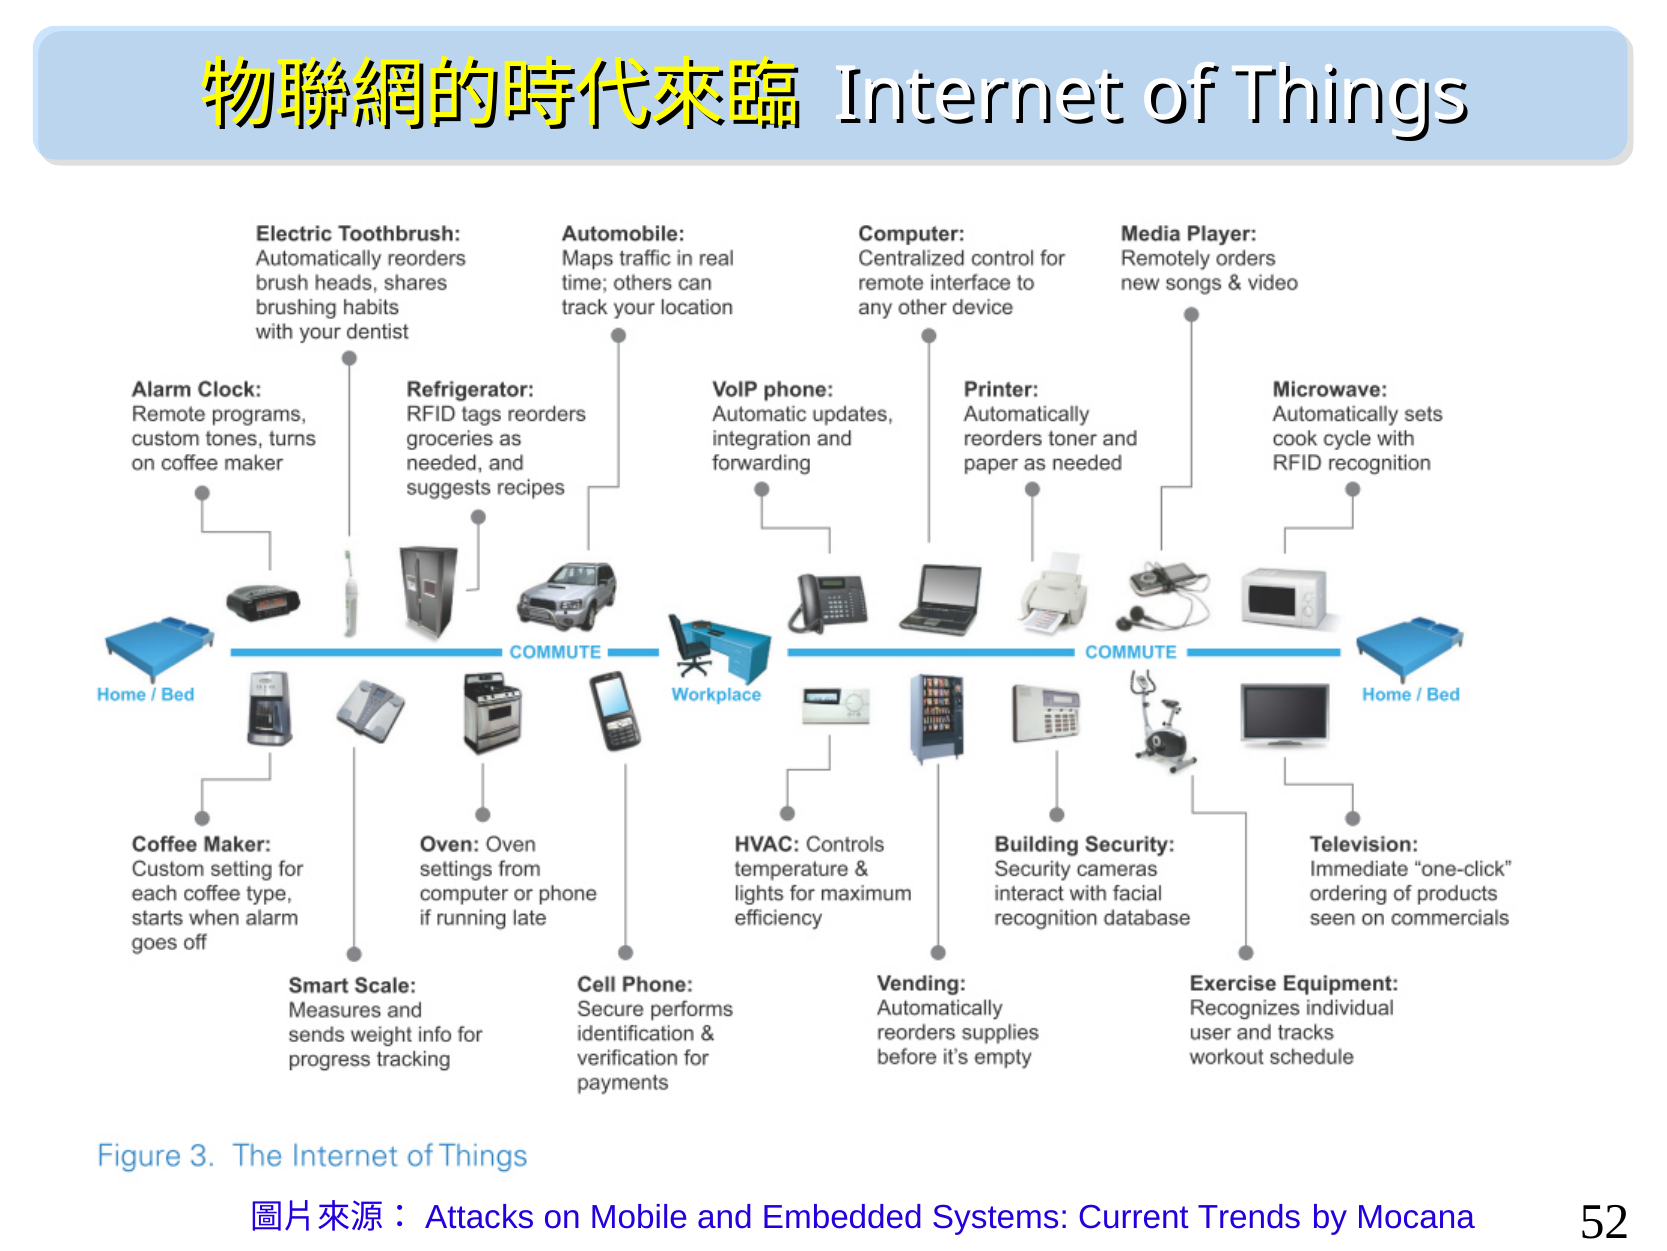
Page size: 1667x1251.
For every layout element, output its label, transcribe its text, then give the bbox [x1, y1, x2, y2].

picture [58, 206, 1595, 1185]
text_box 圖片來源：Attacks on Mobile and Embedded Systems: Current Trends by Mocana [236, 1187, 1512, 1243]
title 物聯網的時代來臨 Internet of Things [0, 0, 1667, 184]
